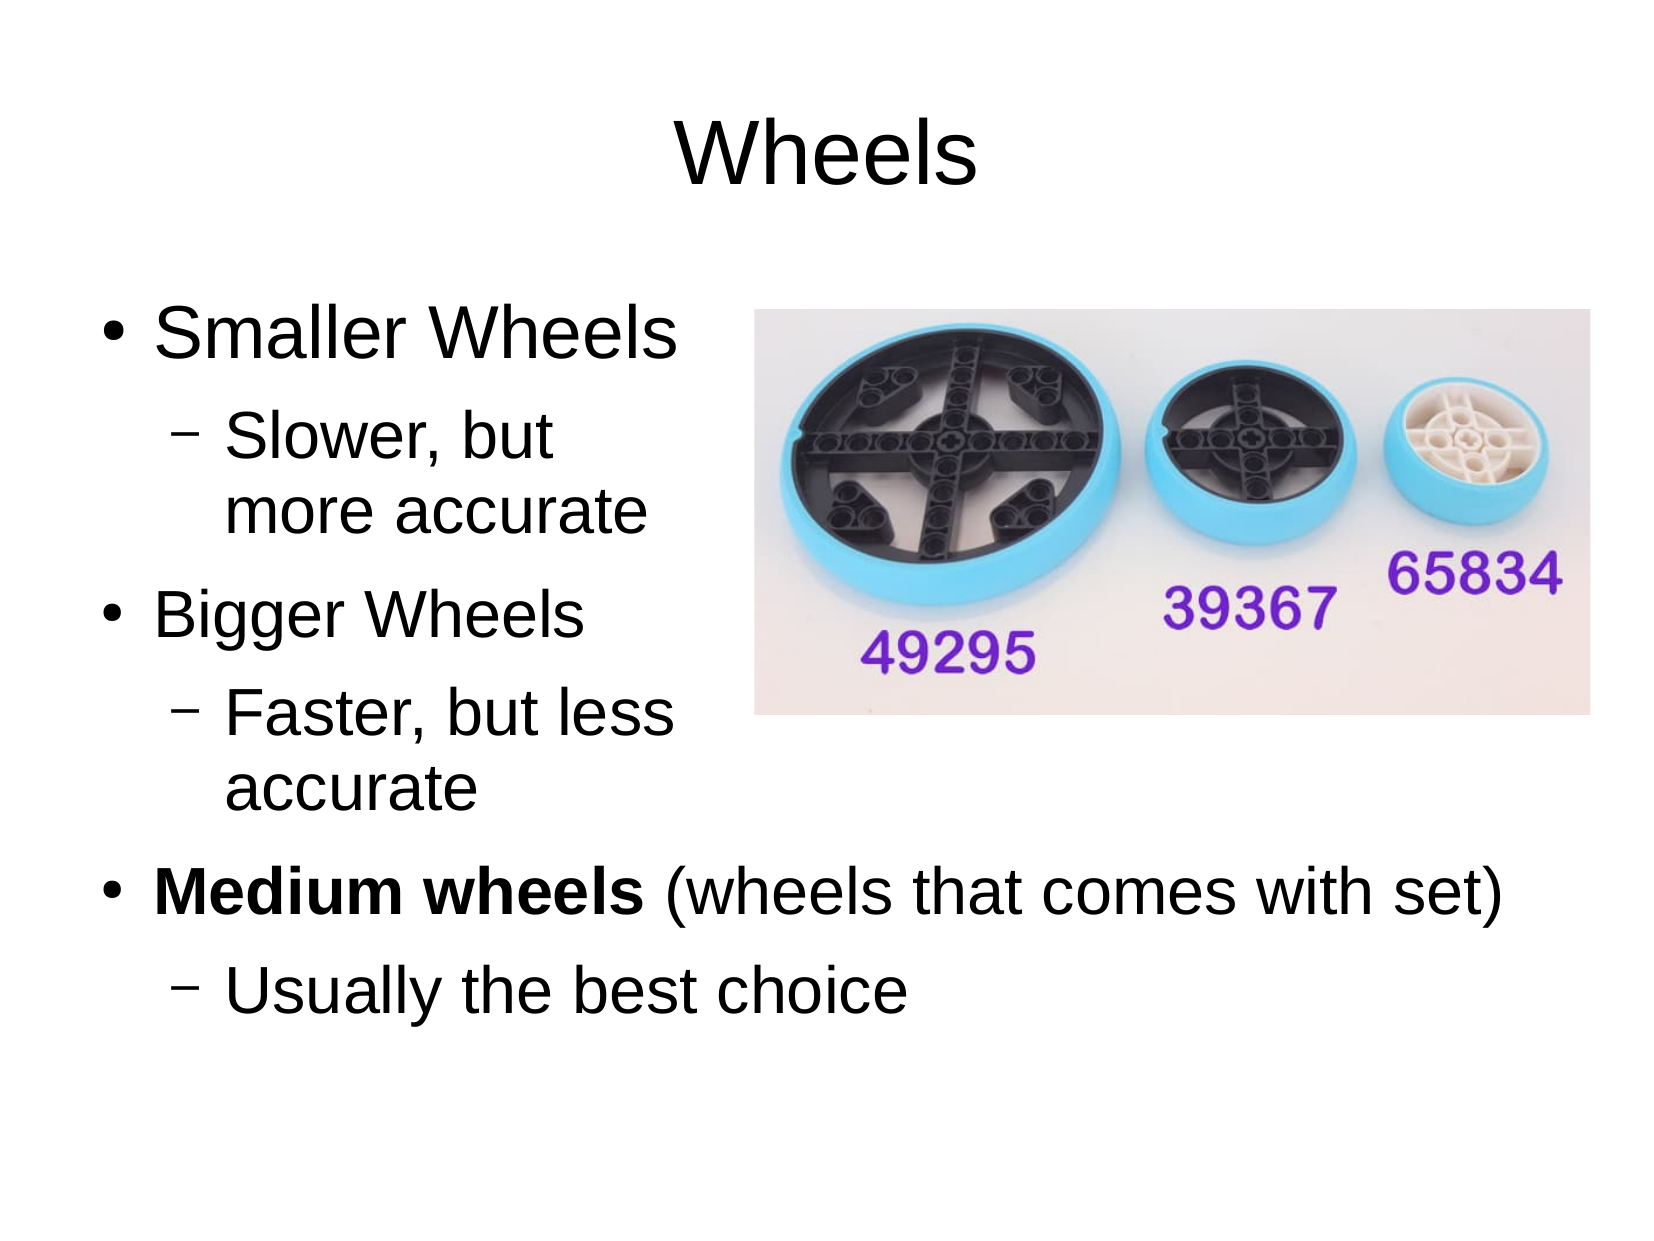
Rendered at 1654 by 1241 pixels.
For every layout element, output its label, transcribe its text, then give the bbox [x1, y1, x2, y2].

list Smaller Wheels Slower, but more accurate Bigger Wheels Faster, but less accurate Medium wheels (wheels that comes with set) Usually the best choice [82, 290, 1571, 1111]
picture [754, 309, 1591, 715]
title Wheels [82, 49, 1571, 257]
